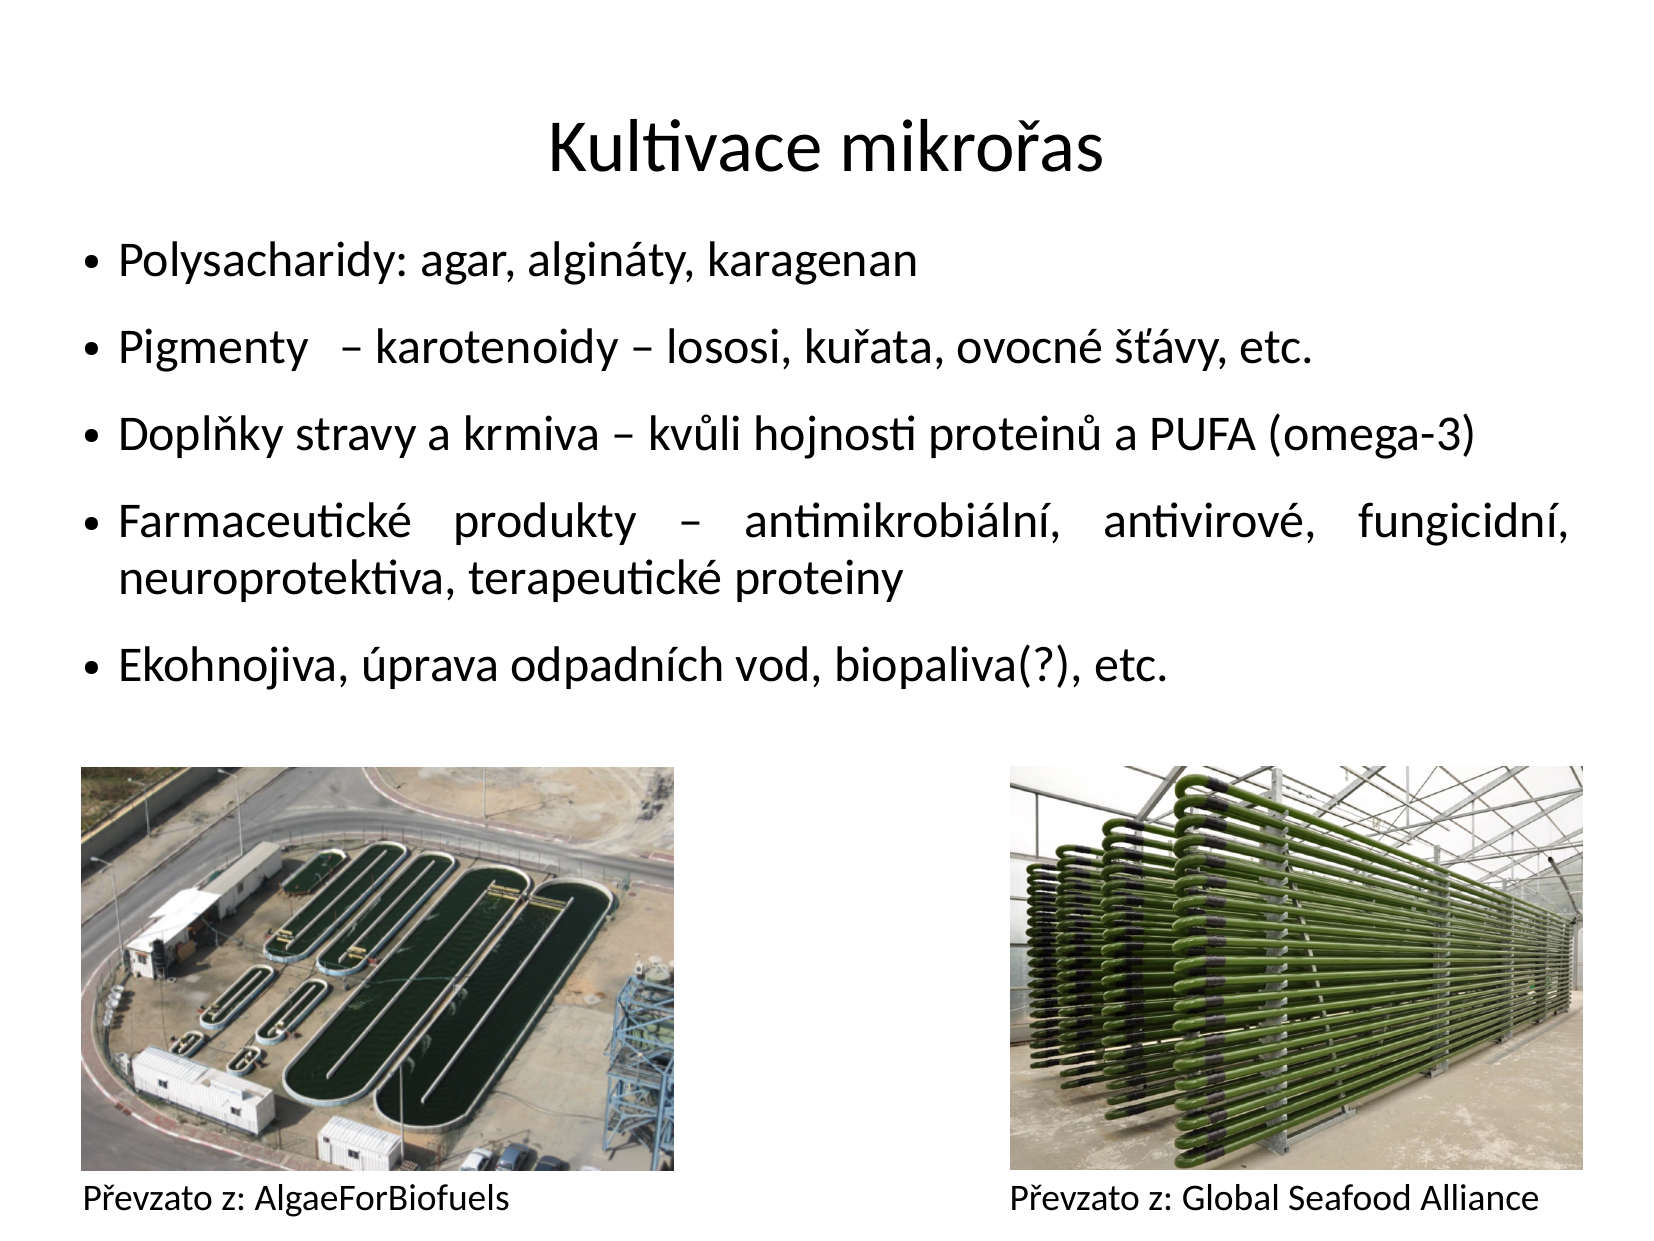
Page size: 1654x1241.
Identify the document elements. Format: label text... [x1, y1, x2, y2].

subtitle Polysacharidy: agar, algináty, karagenan Pigmenty – karotenoidy – lososi, kuřata, ovocné šťávy, etc. Doplňky stravy a krmiva – kvůli hojnosti proteinů a PUFA (omega-3) Farmaceutické produkty – antimikrobiální, antivirové, fungicidní, neuroprotektiva, terapeutické proteiny Ekohnojiva, úprava odpadních vod, biopaliva(?), etc. [82, 231, 1571, 951]
text_box Převzato z: Global Seafood Alliance [994, 1175, 1556, 1228]
picture [81, 767, 674, 1171]
text_box Převzato z: AlgaeForBiofuels [67, 1175, 629, 1228]
title Kultivace mikrořas [82, 49, 1571, 231]
picture [1010, 766, 1583, 1170]
